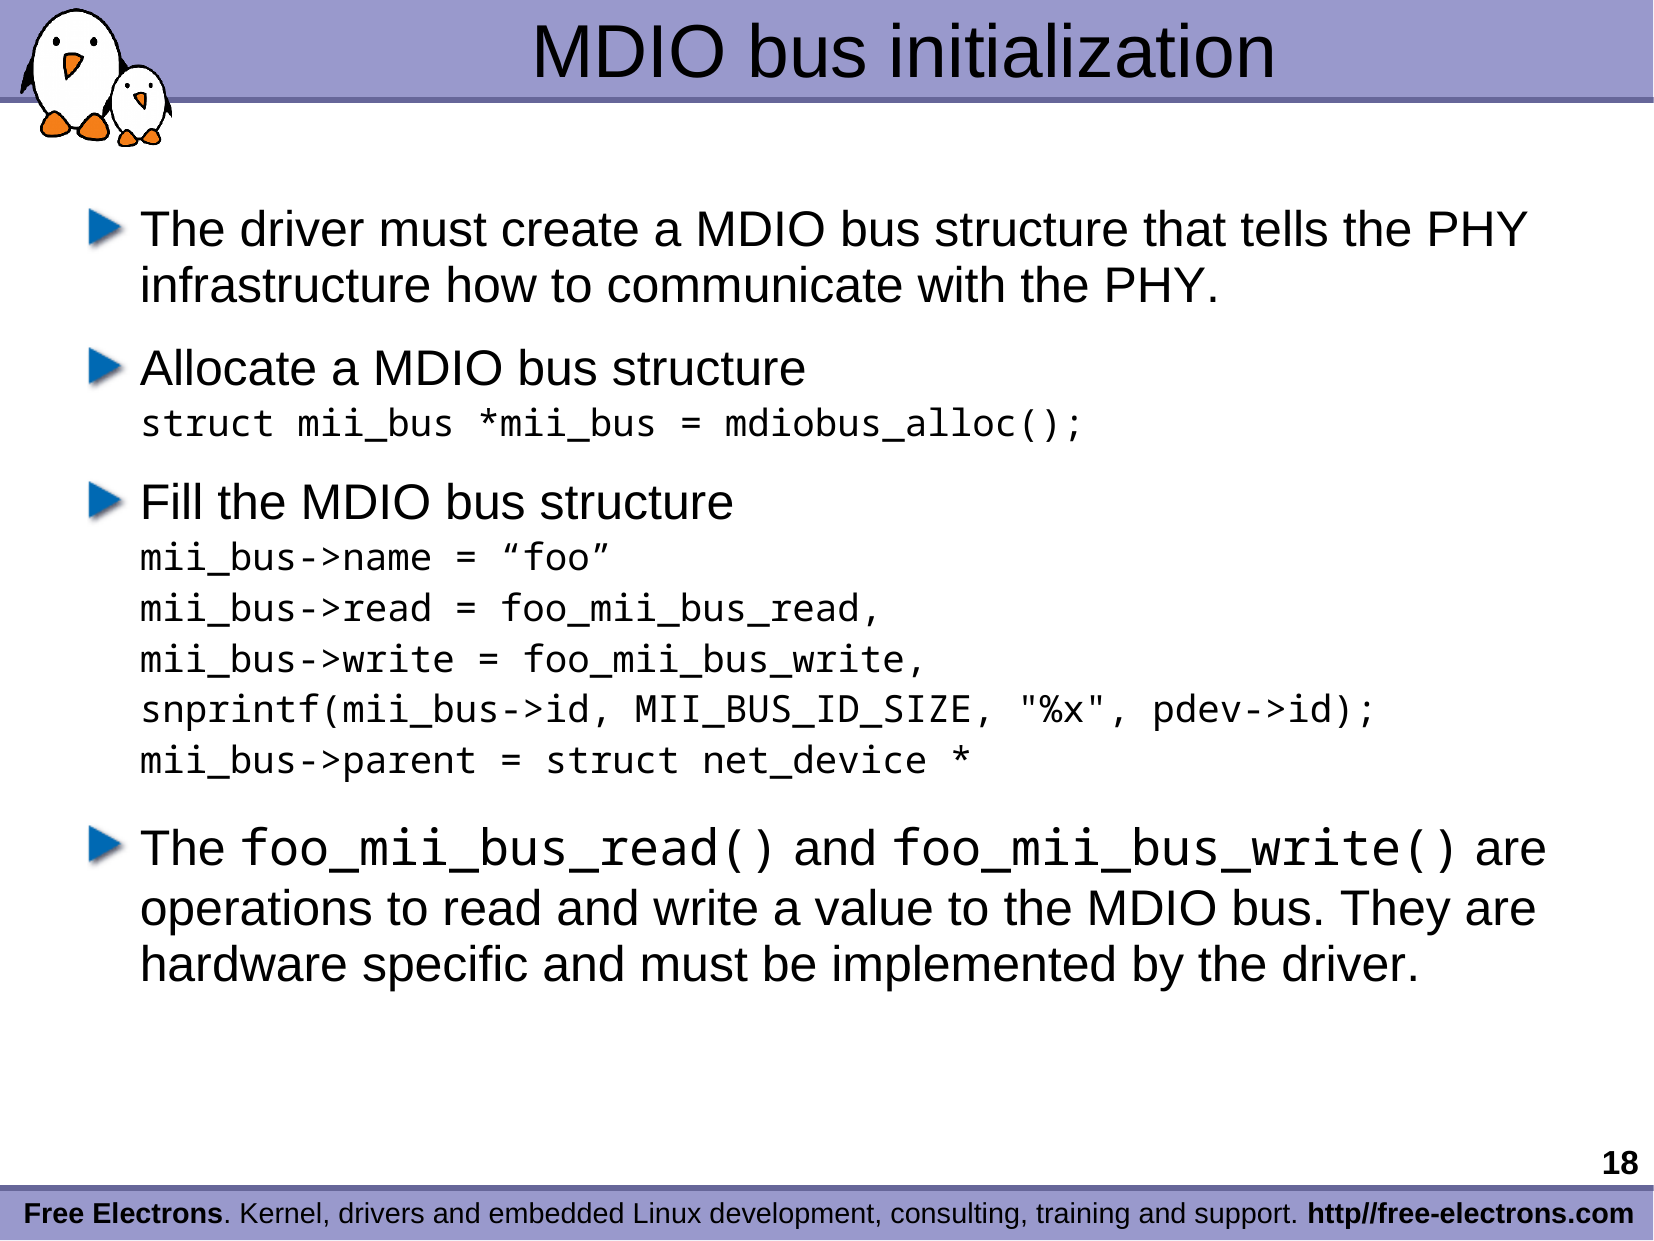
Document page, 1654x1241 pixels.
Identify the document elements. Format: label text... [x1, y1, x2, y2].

picture [20, 8, 172, 147]
title MDIO bus initialization [178, 4, 1631, 98]
list The driver must create a MDIO bus structure that tells the PHY infrastructure how to communicate with the PHY. Allocate a MDIO bus structure struct mii_bus *mii_bus = mdiobus_alloc(); Fill the MDIO bus structure mii_bus->name = “foo” mii_bus->read = foo_mii_bus_read, mii_bus->write = foo_mii_bus_write, snprintf(mii_bus->id, MII_BUS_ID_SIZE, "%x", pdev->id); mii_bus->parent = struct net_device * The foo_mii_bus_read() and foo_mii_bus_write() are operations to read and write a value to the MDIO bus. They are hardware specific and must be implemented by the driver. [68, 201, 1592, 1118]
